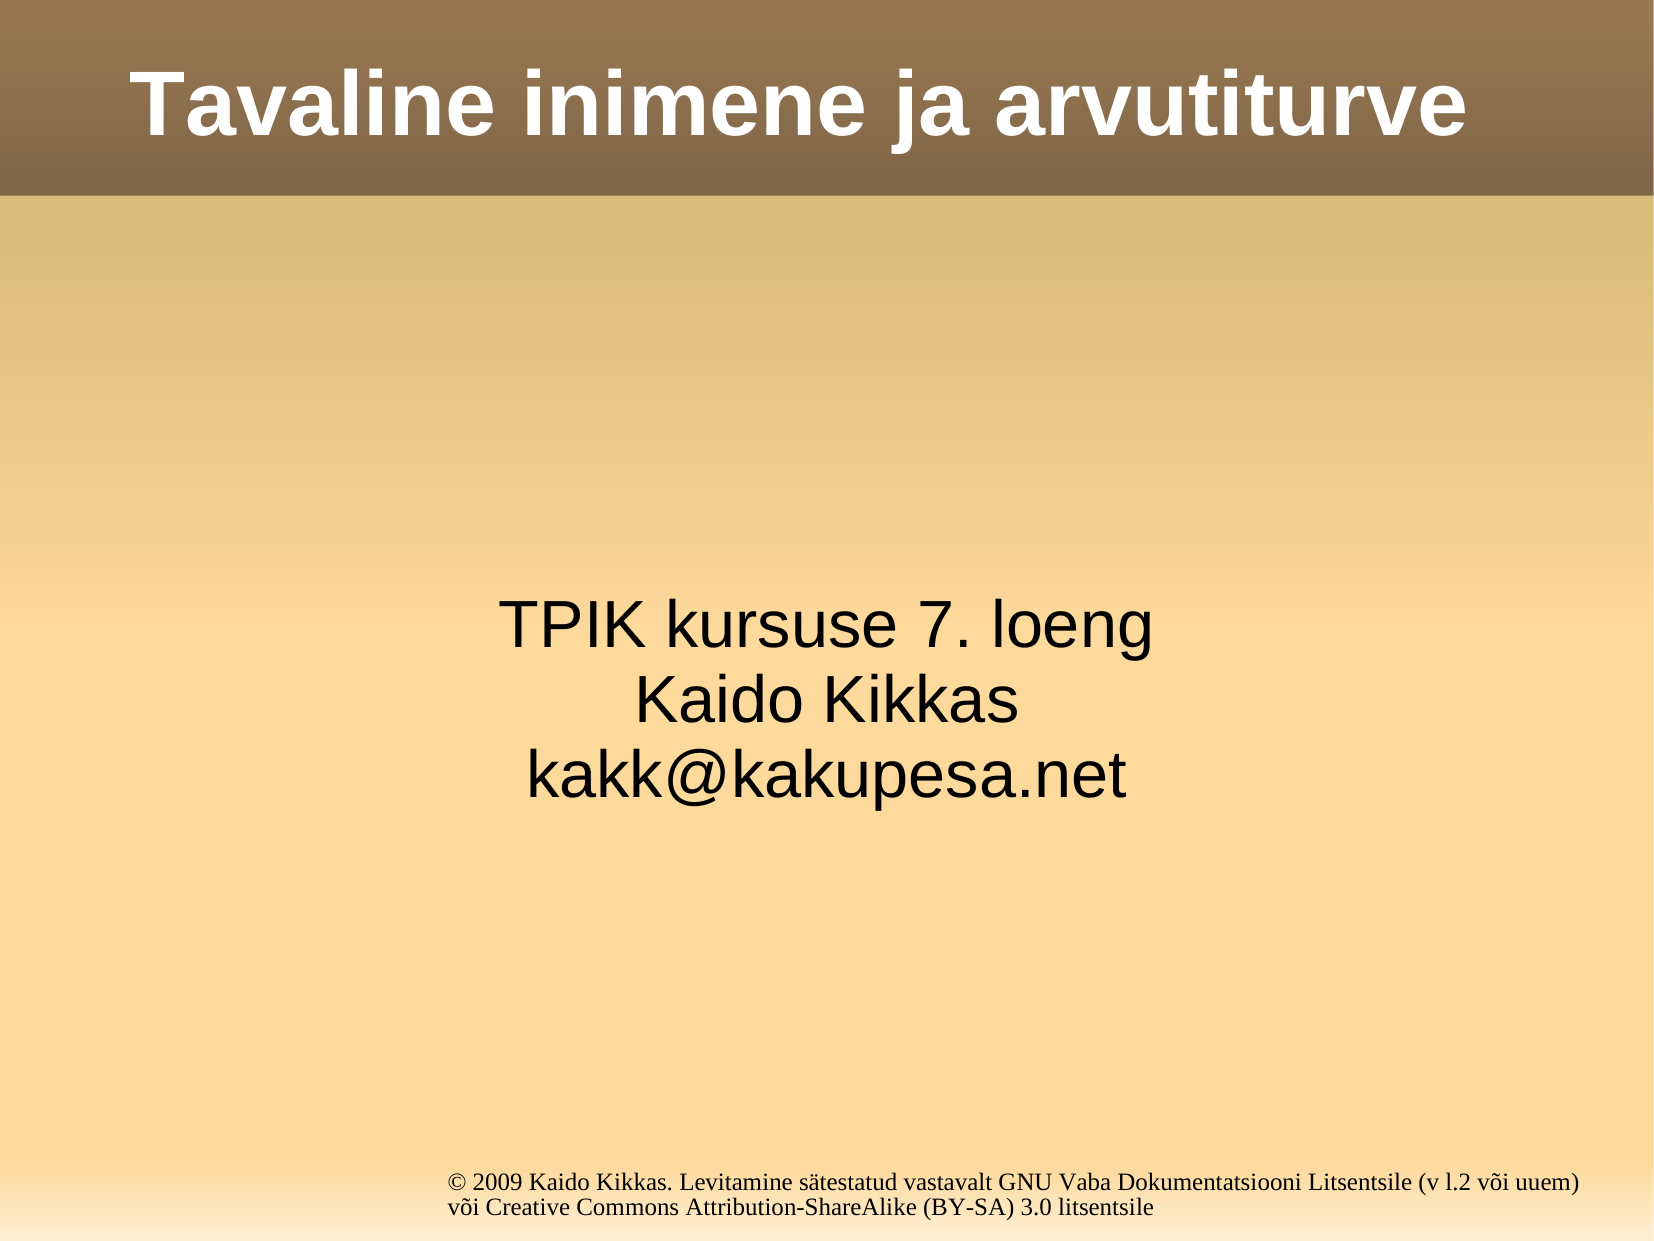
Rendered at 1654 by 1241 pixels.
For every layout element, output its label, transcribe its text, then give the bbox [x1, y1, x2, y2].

title Tavaline inimene ja arvutiturve [93, 0, 1506, 208]
text_box © 2009 Kaido Kikkas. Levitamine sätestatud vastavalt GNU Vaba Dokumentatsiooni Litsentsile (v l.2 või uuem) või Creative Commons Attribution-ShareAlike (BY-SA) 3.0 litsentsile‏ [447, 1169, 1598, 1198]
text_box TPIK kursuse 7. loeng Kaido Kikkas kakk@kakupesa.net [82, 297, 1571, 1102]
picture [0, 0, 1654, 1241]
